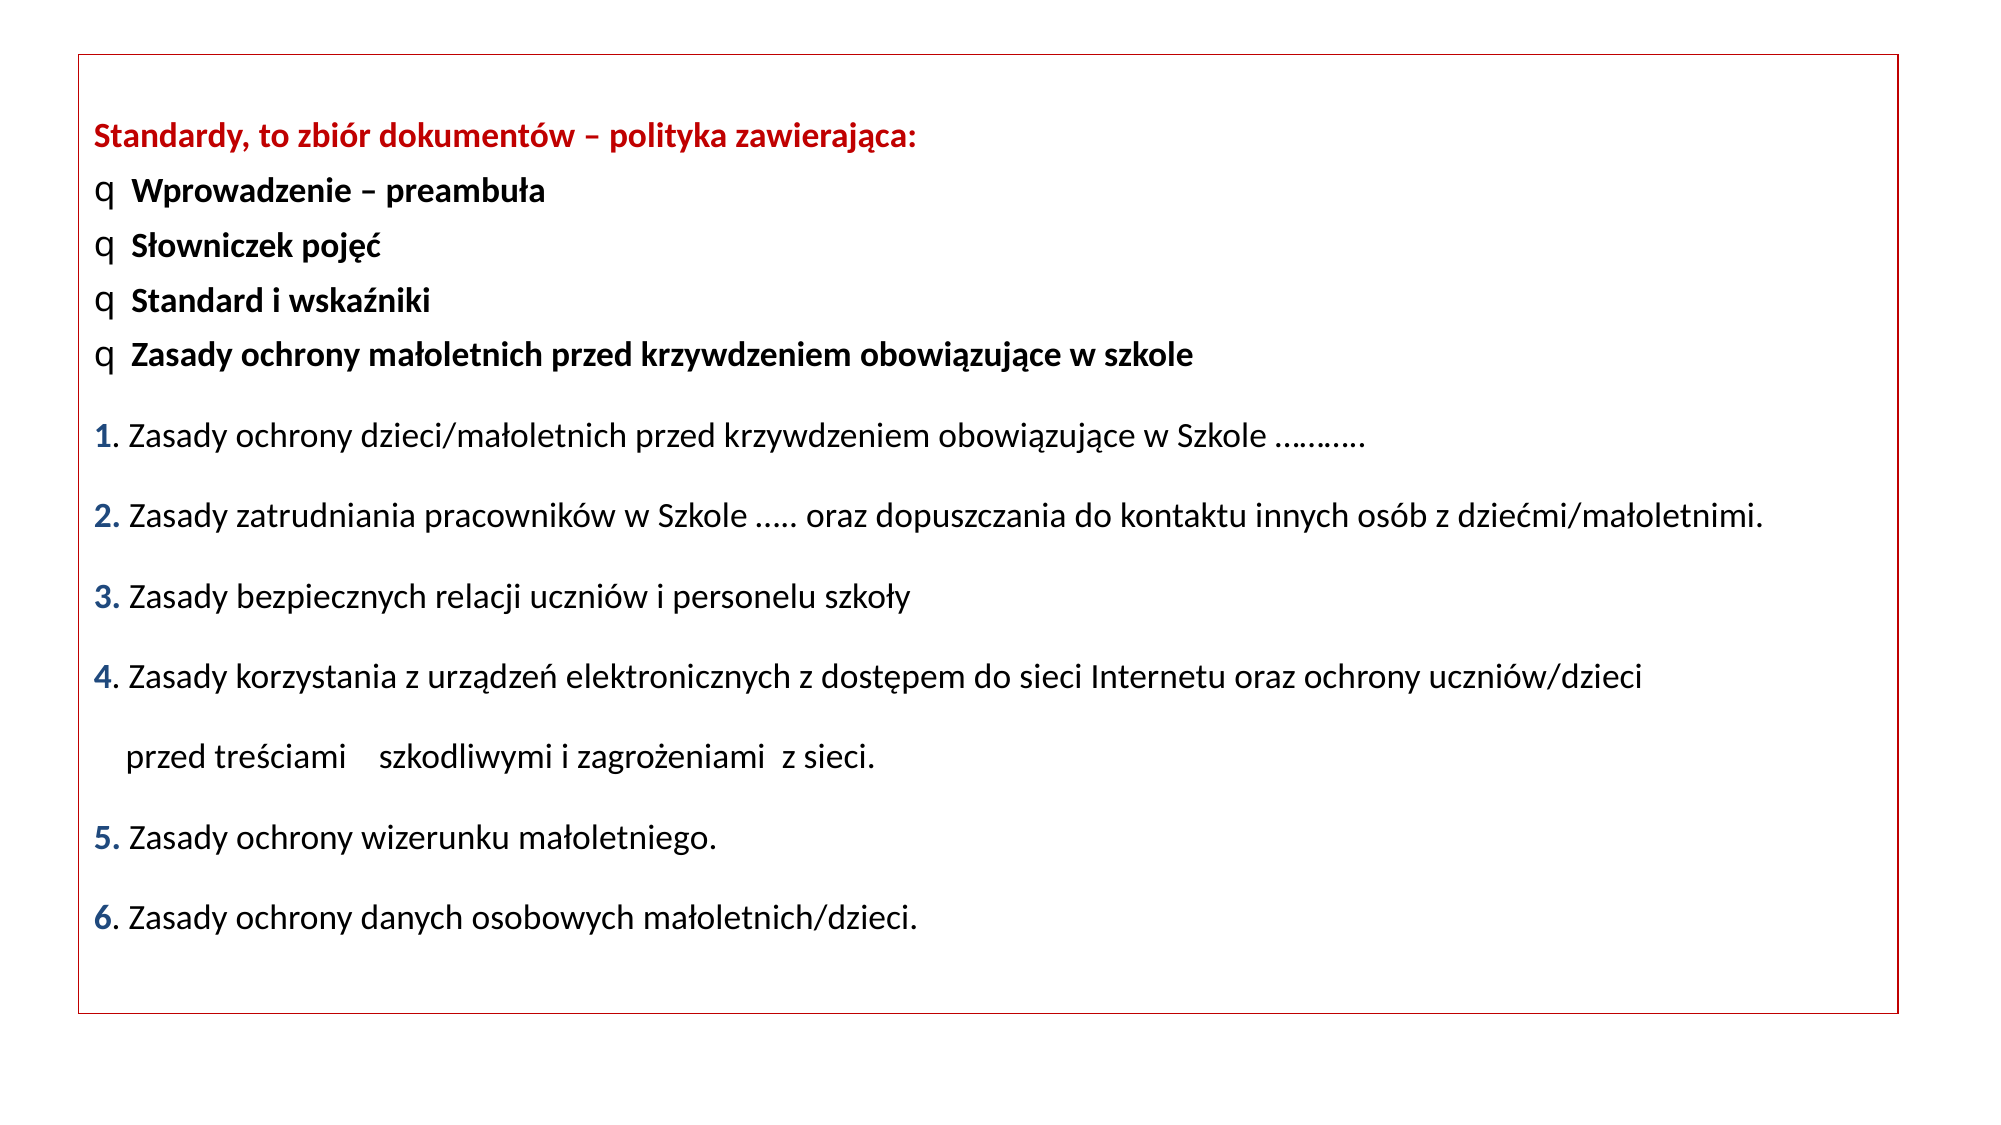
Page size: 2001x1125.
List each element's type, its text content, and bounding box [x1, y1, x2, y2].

list Standardy, to zbiór dokumentów – polityka zawierająca: Wprowadzenie – preambuła Słowniczek pojęć Standard i wskaźniki Zasady ochrony małoletnich przed krzywdzeniem obowiązujące w szkole 1. Zasady ochrony dzieci/małoletnich przed krzywdzeniem obowiązujące w Szkole ……….. 2. Zasady zatrudniania pracowników w Szkole ….. oraz dopuszczania do kontaktu innych osób z dziećmi/małoletnimi. 3. Zasady bezpiecznych relacji uczniów i personelu szkoły 4. Zasady korzystania z urządzeń elektronicznych z dostępem do sieci Internetu oraz ochrony uczniów/dzieci przed treściami szkodliwymi i zagrożeniami z sieci. 5. Zasady ochrony wizerunku małoletniego. 6. Zasady ochrony danych osobowych małoletnich/dzieci. [78, 54, 1898, 1014]
